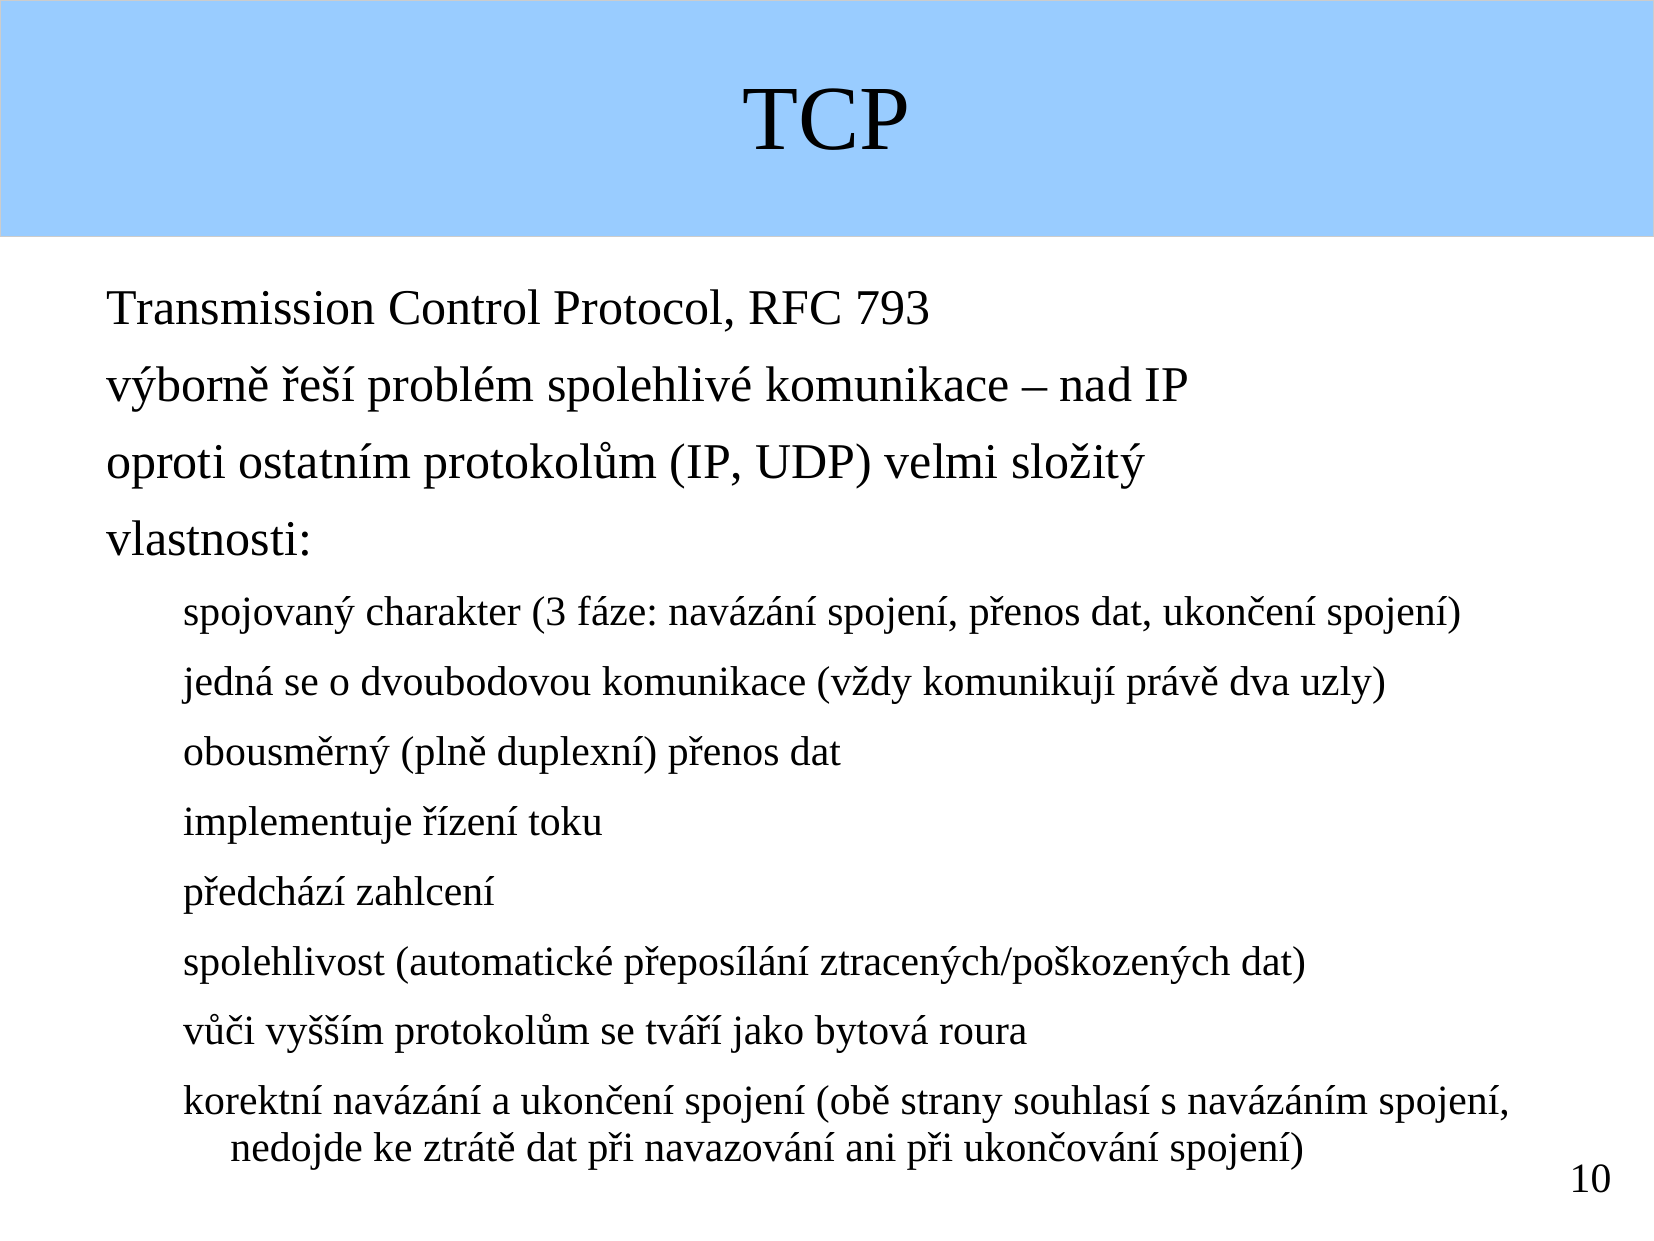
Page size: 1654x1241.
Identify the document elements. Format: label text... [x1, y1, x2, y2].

title TCP [0, 0, 1654, 237]
list Transmission Control Protocol, RFC 793 výborně řeší problém spolehlivé komunikace – nad IP oproti ostatním protokolům (IP, UDP) velmi složitý vlastnosti: spojovaný charakter (3 fáze: navázání spojení, přenos dat, ukončení spojení) jedná se o dvoubodovou komunikace (vždy komunikují právě dva uzly) obousměrný (plně duplexní) přenos dat implementuje řízení toku předchází zahlcení spolehlivost (automatické přeposílání ztracených/poškozených dat) vůči vyšším protokolům se tváří jako bytová roura korektní navázání a ukončení spojení (obě strany souhlasí s navázáním spojení, nedojde ke ztrátě dat při navazování ani při ukončování spojení) [88, 279, 1565, 1171]
